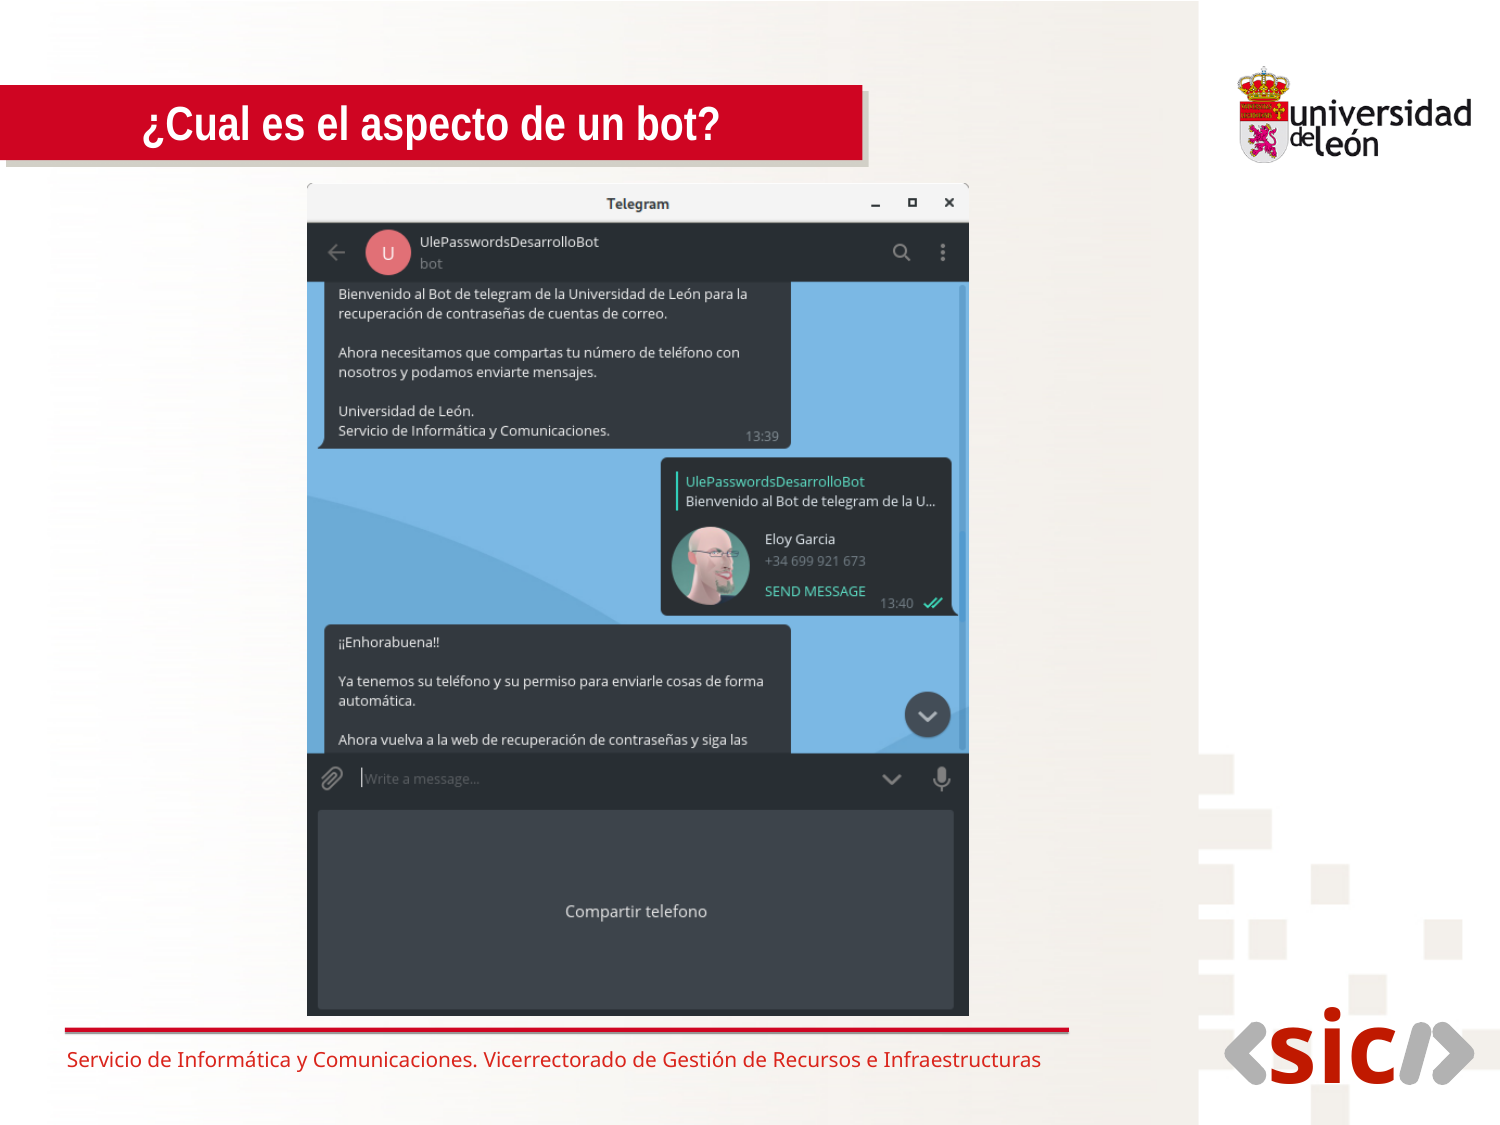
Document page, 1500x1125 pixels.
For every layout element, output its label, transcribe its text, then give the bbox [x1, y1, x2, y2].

text_box ¿Cual es el aspecto de un bot? [126, 85, 737, 158]
text_box <sic/> [1175, 975, 1500, 1111]
picture [0, 1, 1500, 1125]
